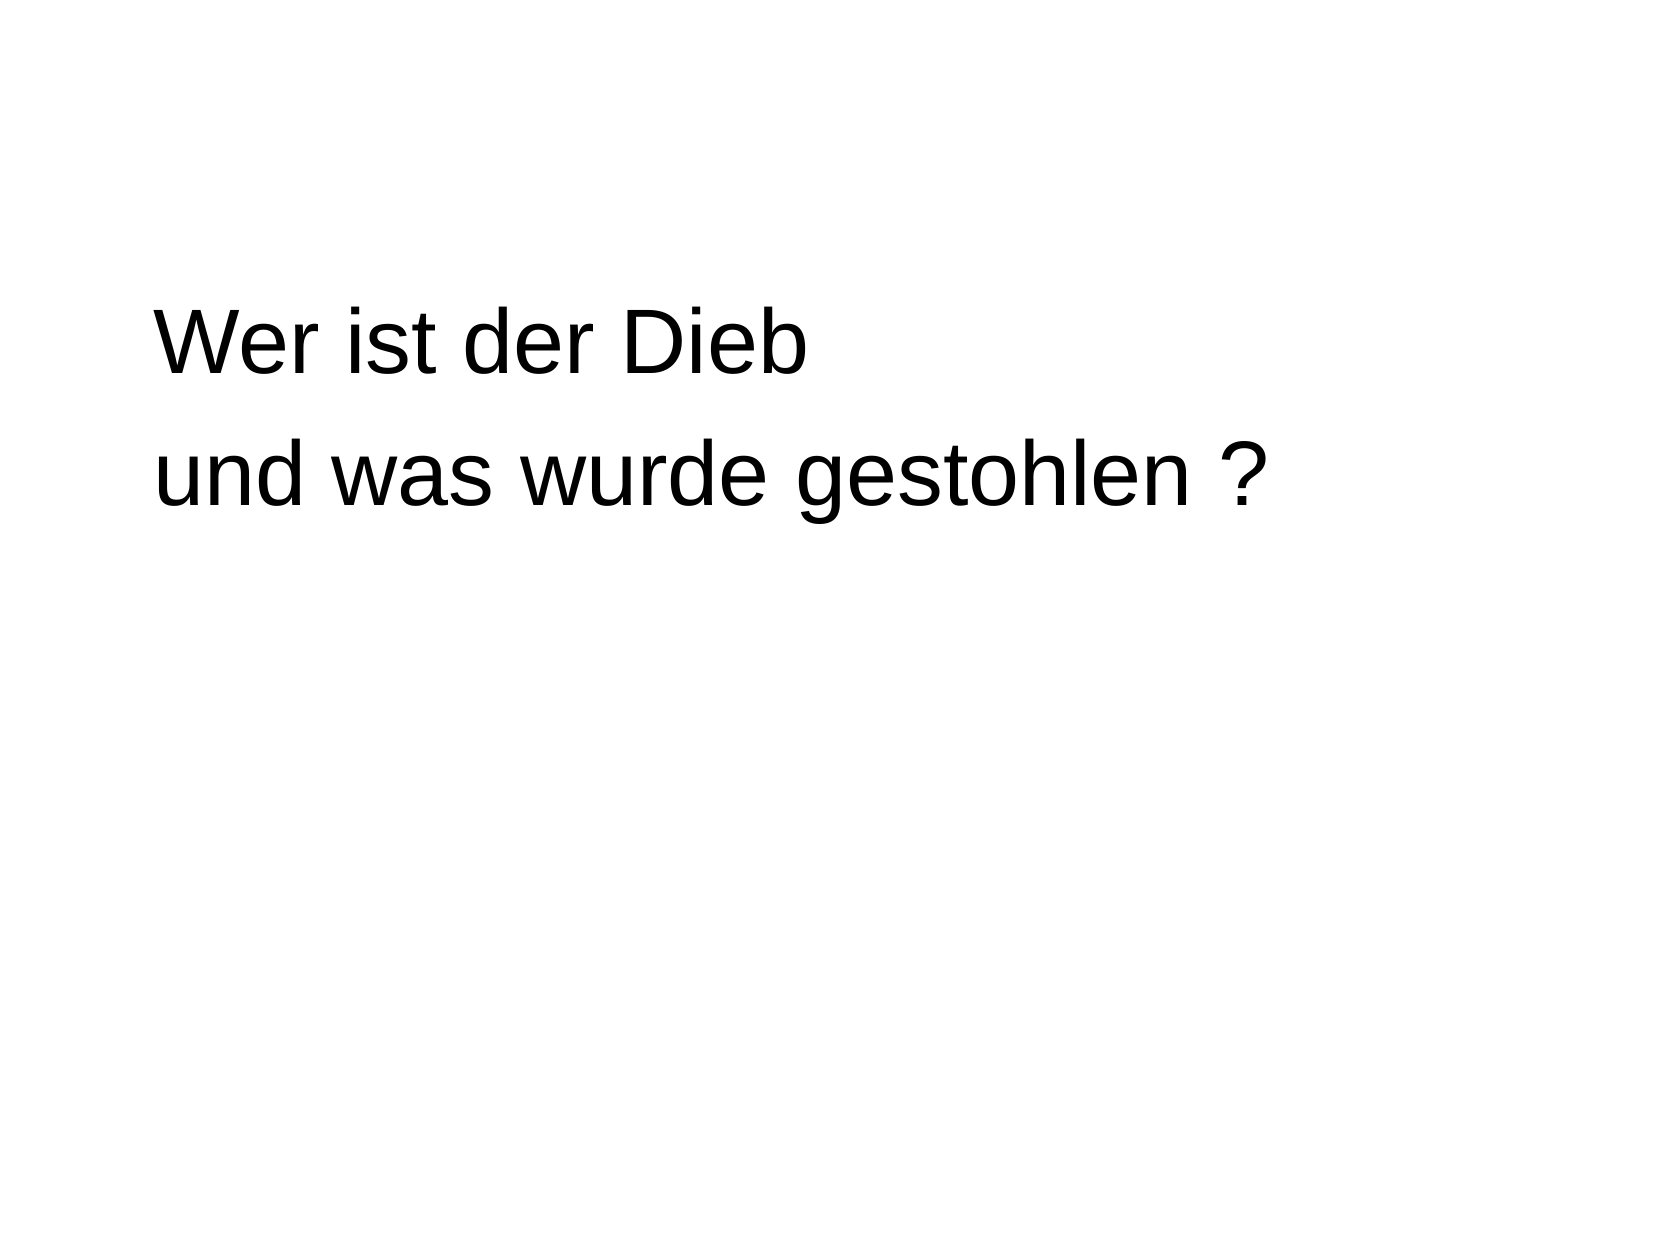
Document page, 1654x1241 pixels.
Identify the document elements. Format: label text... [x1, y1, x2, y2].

list Wer ist der Dieb und was wurde gestohlen ? [82, 290, 1571, 1010]
